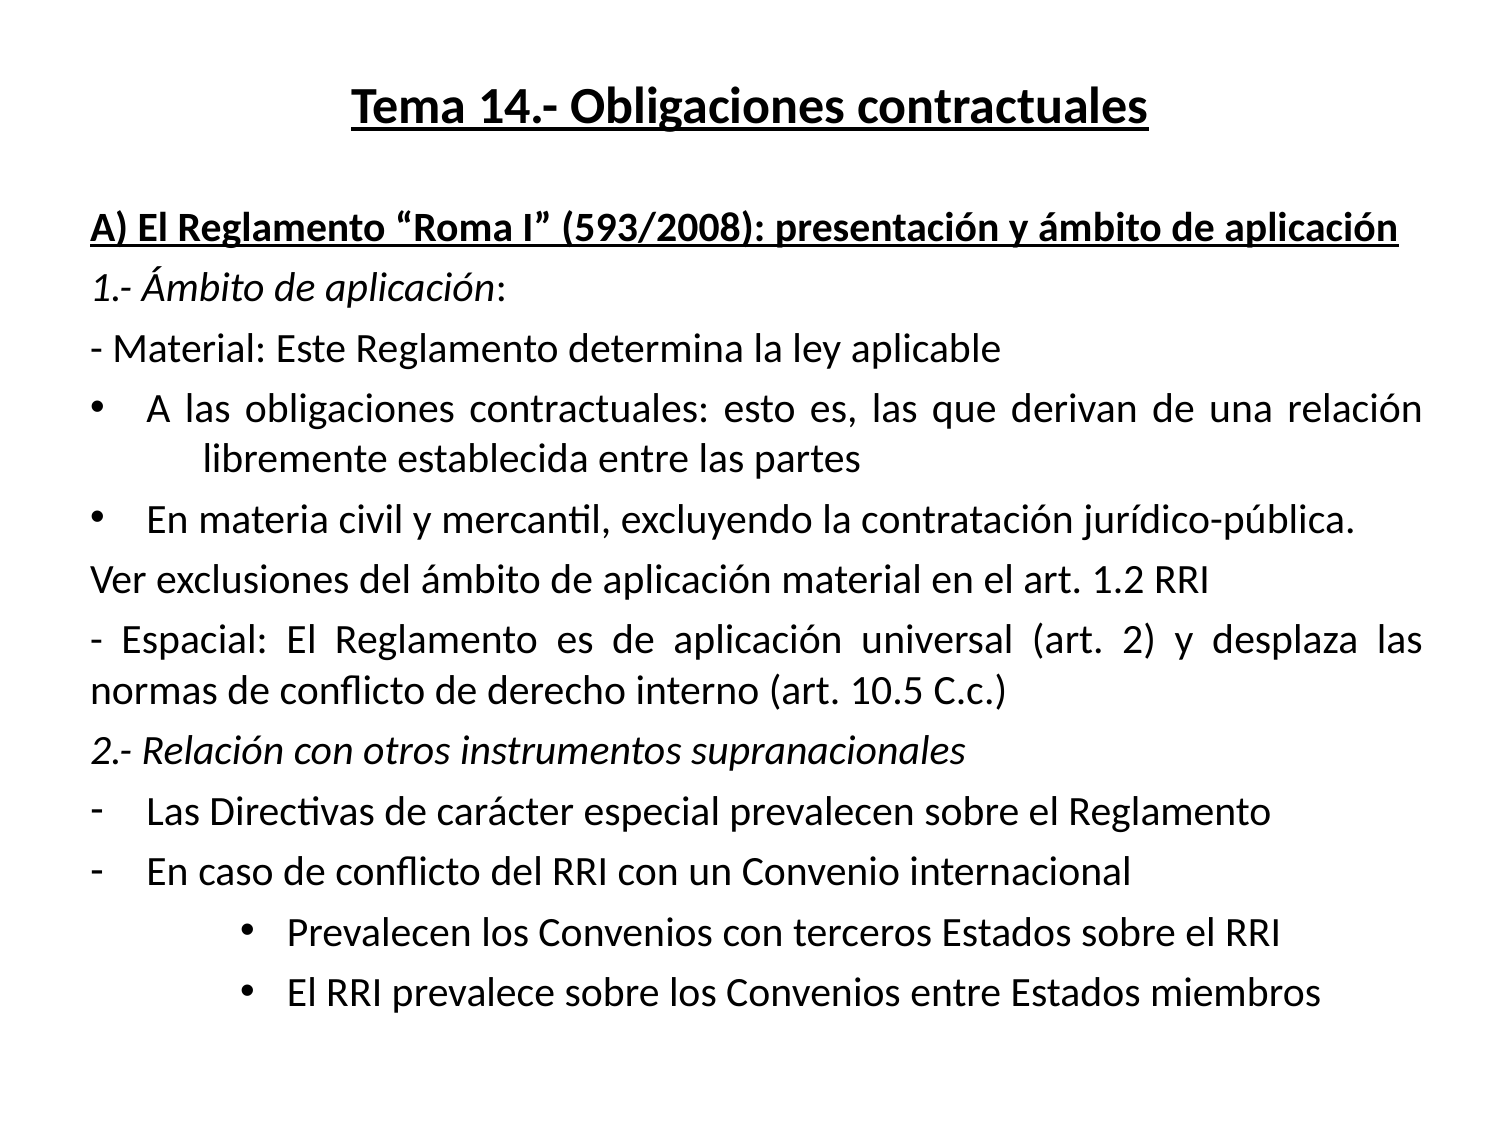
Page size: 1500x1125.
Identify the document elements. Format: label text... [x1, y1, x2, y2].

list A) El Reglamento “Roma I” (593/2008): presentación y ámbito de aplicación 1.- Ámbito de aplicación: - Material: Este Reglamento determina la ley aplicable A las obligaciones contractuales: esto es, las que derivan de una relación libremente establecida entre las partes En materia civil y mercantil, excluyendo la contratación jurídico-pública. Ver exclusiones del ámbito de aplicación material en el art. 1.2 RRI - Espacial: El Reglamento es de aplicación universal (art. 2) y desplaza las normas de conflicto de derecho interno (art. 10.5 C.c.) 2.- Relación con otros instrumentos supranacionales Las Directivas de carácter especial prevalecen sobre el Reglamento En caso de conflicto del RRI con un Convenio internacional Prevalecen los Convenios con terceros Estados sobre el RRI El RRI prevalece sobre los Convenios entre Estados miembros [75, 191, 1439, 1073]
title Tema 14.- Obligaciones contractuales [75, 45, 1426, 162]
